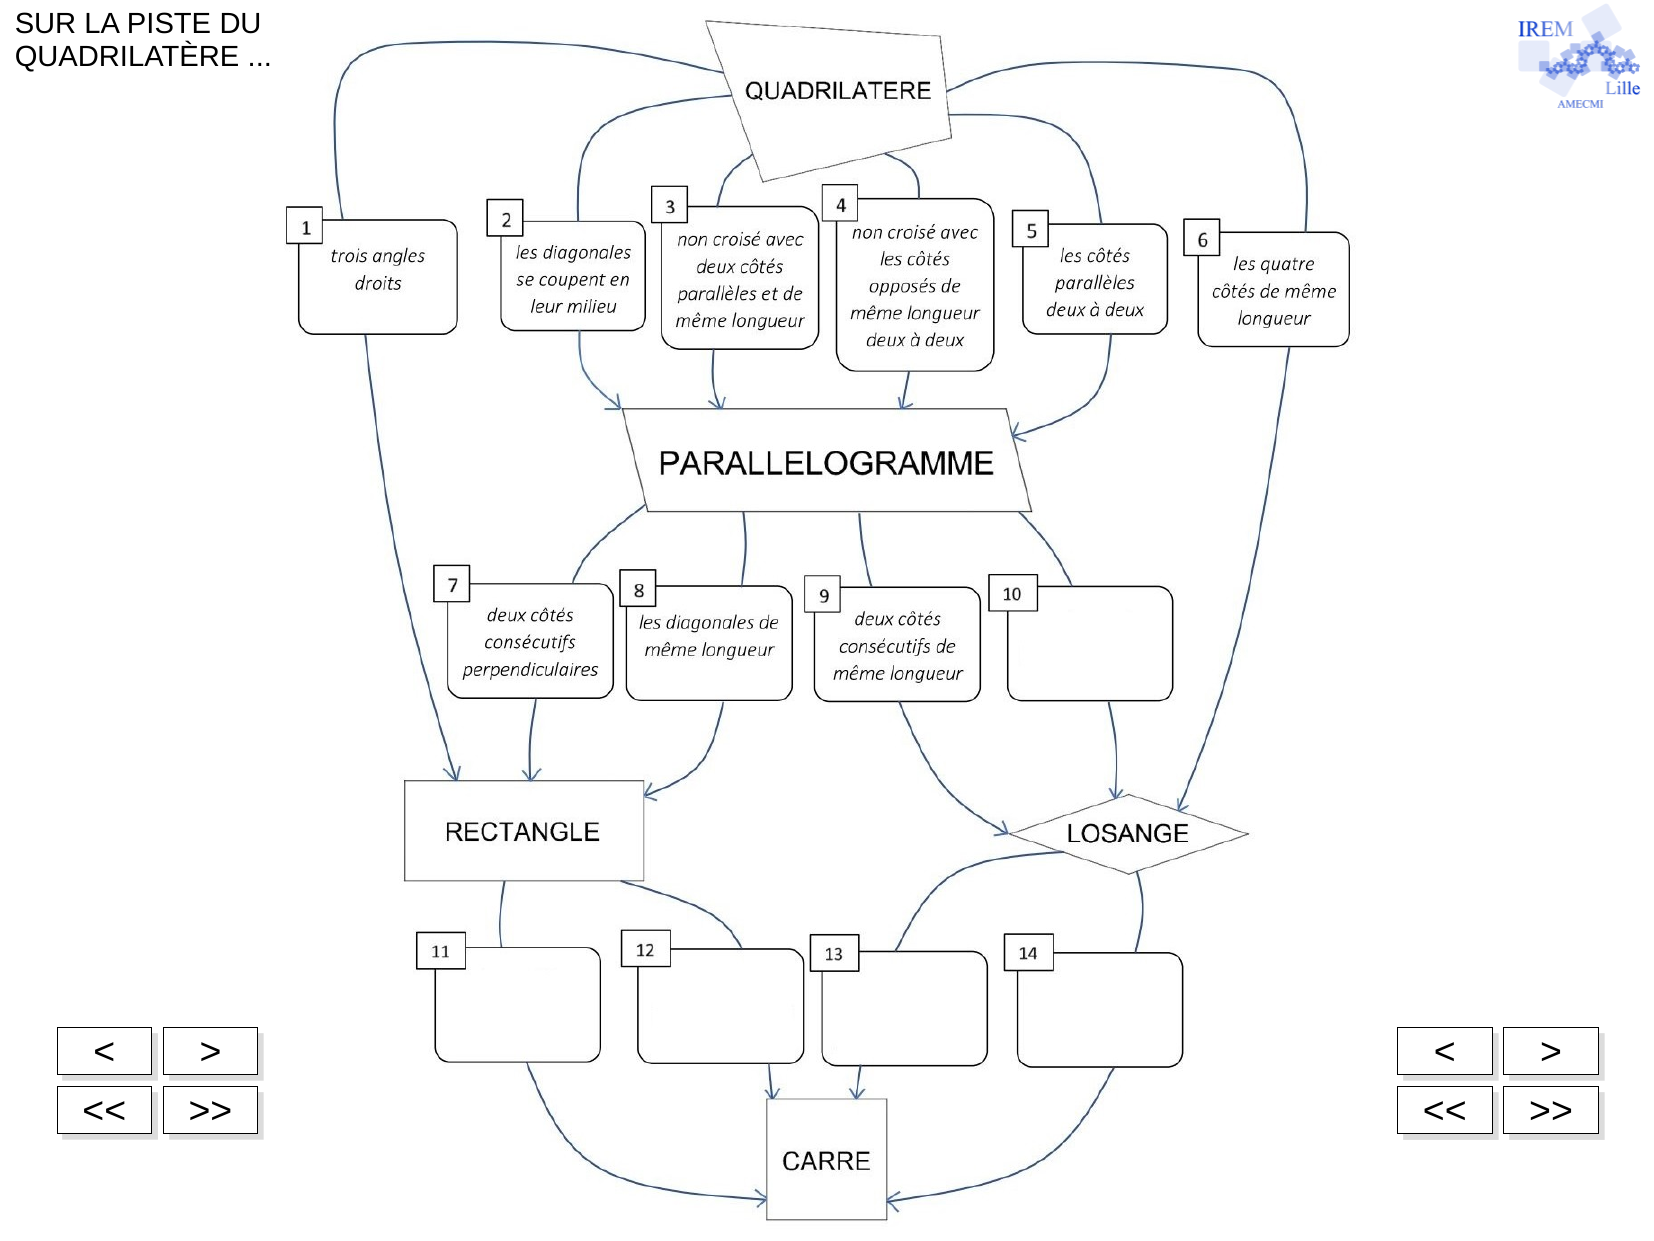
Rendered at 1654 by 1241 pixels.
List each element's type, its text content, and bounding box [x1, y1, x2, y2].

text_box >> [163, 1086, 258, 1134]
text_box SUR LA PISTE DU QUADRILATÈRE ... [0, 0, 302, 88]
text_box < [57, 1027, 152, 1075]
picture [269, 0, 1384, 1241]
picture [1503, 0, 1654, 112]
text_box << [1397, 1086, 1493, 1134]
text_box << [57, 1086, 152, 1134]
text_box < [1397, 1027, 1493, 1075]
text_box > [1503, 1027, 1599, 1075]
text_box > [163, 1027, 258, 1075]
text_box >> [1503, 1086, 1599, 1134]
